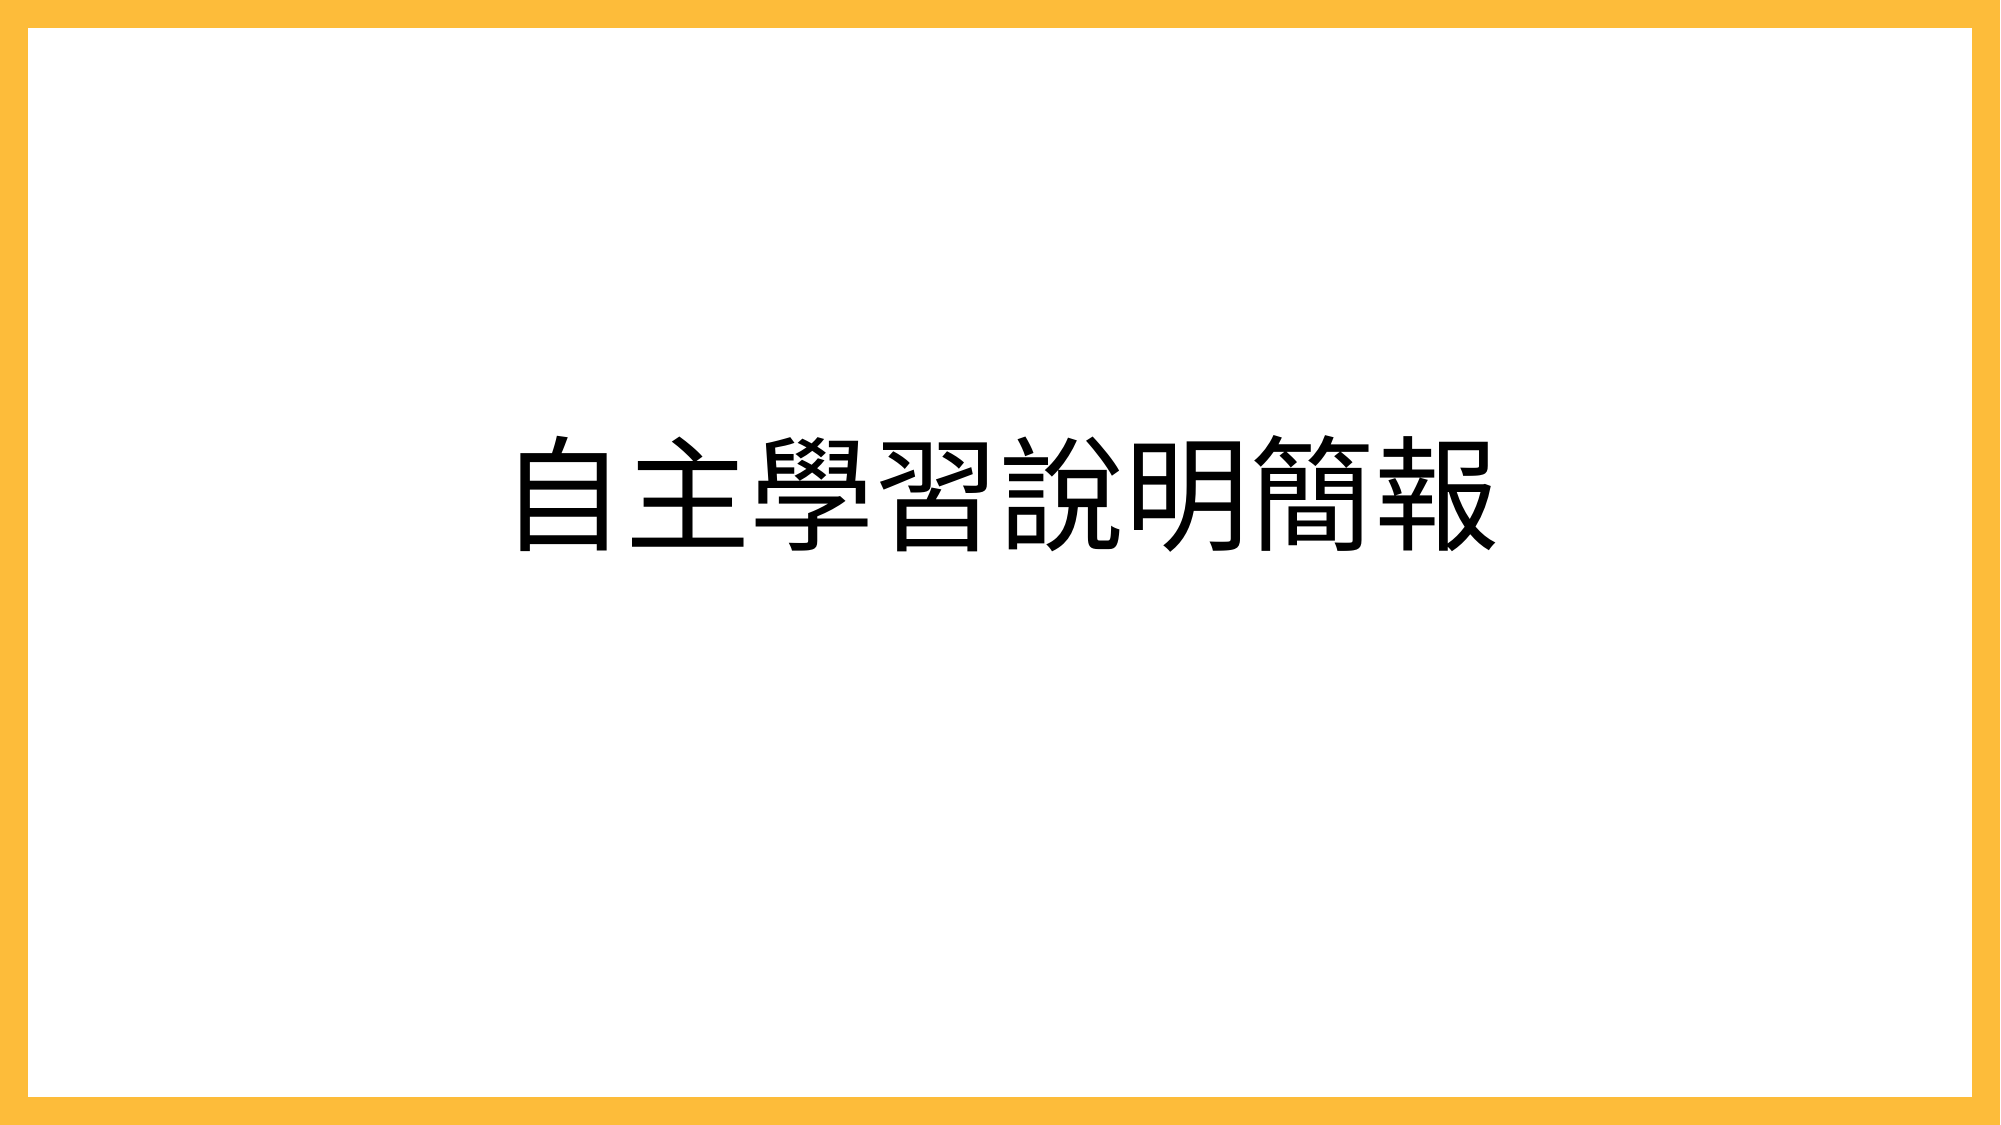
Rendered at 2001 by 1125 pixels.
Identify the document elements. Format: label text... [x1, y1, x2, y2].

title 自主學習說明簡報 [249, 184, 1750, 576]
